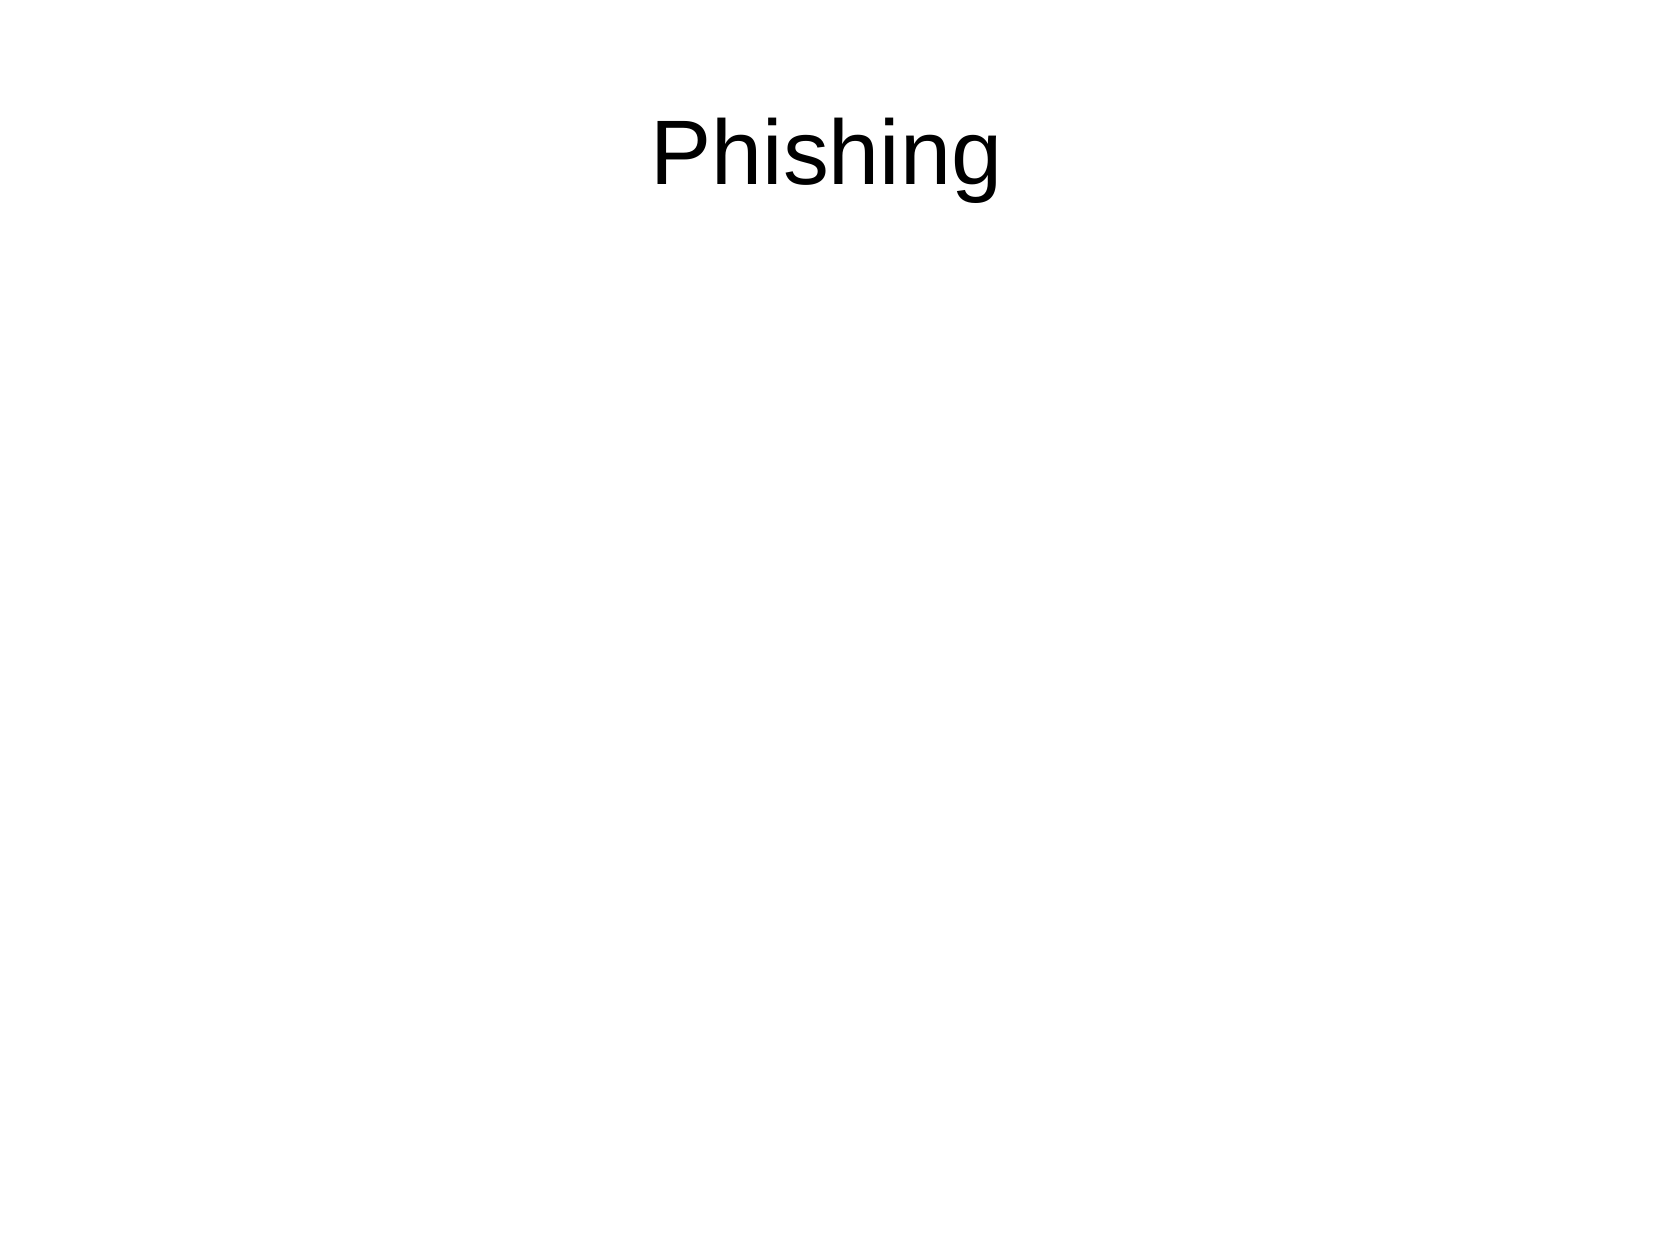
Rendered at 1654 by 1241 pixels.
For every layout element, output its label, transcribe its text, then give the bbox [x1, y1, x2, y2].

title Phishing [82, 49, 1571, 257]
